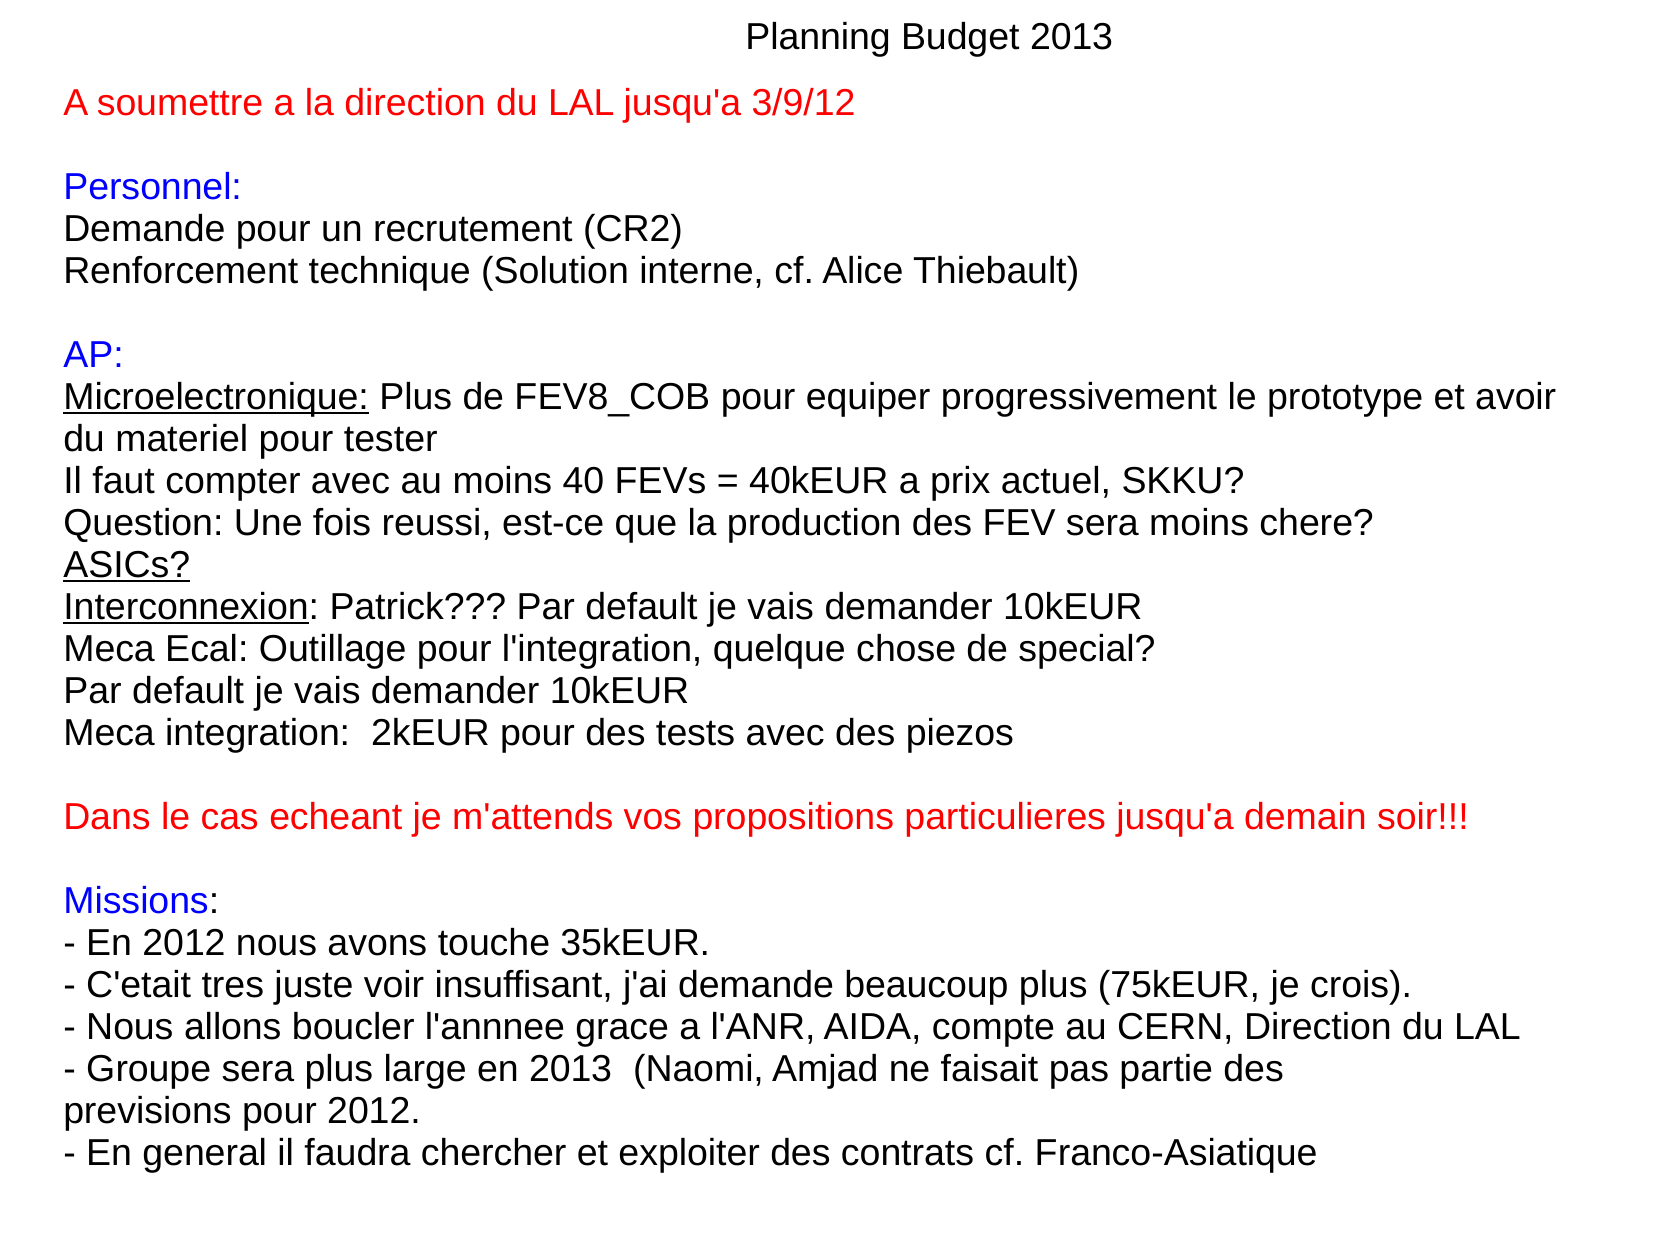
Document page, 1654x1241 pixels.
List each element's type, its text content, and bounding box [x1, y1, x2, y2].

text_box A soumettre a la direction du LAL jusqu'a 3/9/12 Personnel: Demande pour un recrutement (CR2) Renforcement technique (Solution interne, cf. Alice Thiebault) AP: Microelectronique: Plus de FEV8_COB pour equiper progressivement le prototype et avoir du materiel pour tester Il faut compter avec au moins 40 FEVs = 40kEUR a prix actuel, SKKU? Question: Une fois reussi, est-ce que la production des FEV sera moins chere? ASICs? Interconnexion: Patrick??? Par default je vais demander 10kEUR Meca Ecal: Outillage pour l'integration, quelque chose de special? Par default je vais demander 10kEUR Meca integration: 2kEUR pour des tests avec des piezos Dans le cas echeant je m'attends vos propositions particulieres jusqu'a demain soir!!! Missions: - En 2012 nous avons touche 35kEUR. - C'etait tres juste voir insuffisant, j'ai demande beaucoup plus (75kEUR, je crois). - Nous allons boucler l'annnee grace a l'ANR, AIDA, compte au CERN, Direction du LAL - Groupe sera plus large en 2013 (Naomi, Amjad ne faisait pas partie des previsions pour 2012. - En general il faudra chercher et exploiter des contrats cf. Franco-Asiatique [48, 74, 1576, 1223]
text_box Planning Budget 2013 [730, 7, 1140, 65]
